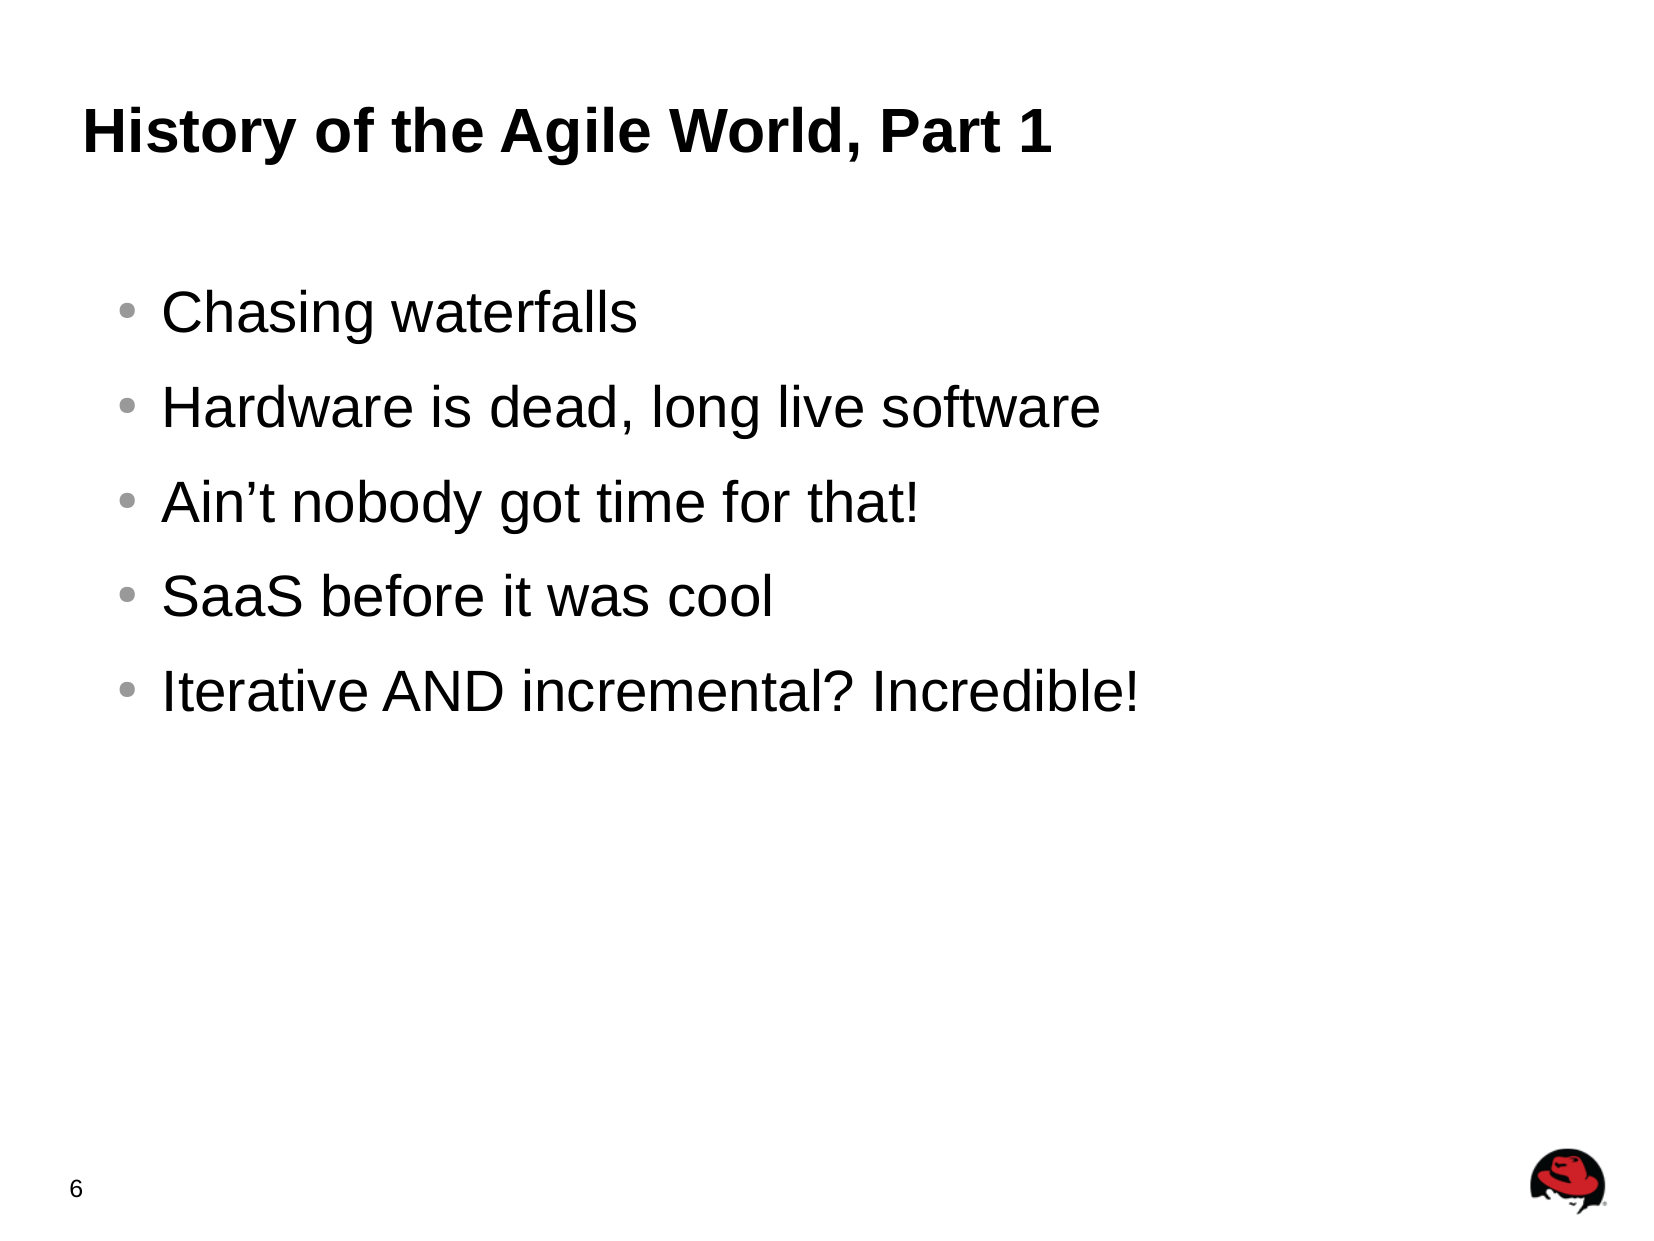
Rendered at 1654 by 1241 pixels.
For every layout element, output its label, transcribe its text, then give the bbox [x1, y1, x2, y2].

title History of the Agile World, Part 1 [82, 37, 1571, 226]
list Chasing waterfalls Hardware is dead, long live software Ain’t nobody got time for that! SaaS before it was cool Iterative AND incremental? Incredible! [86, 280, 1576, 1074]
picture [1529, 1146, 1613, 1224]
